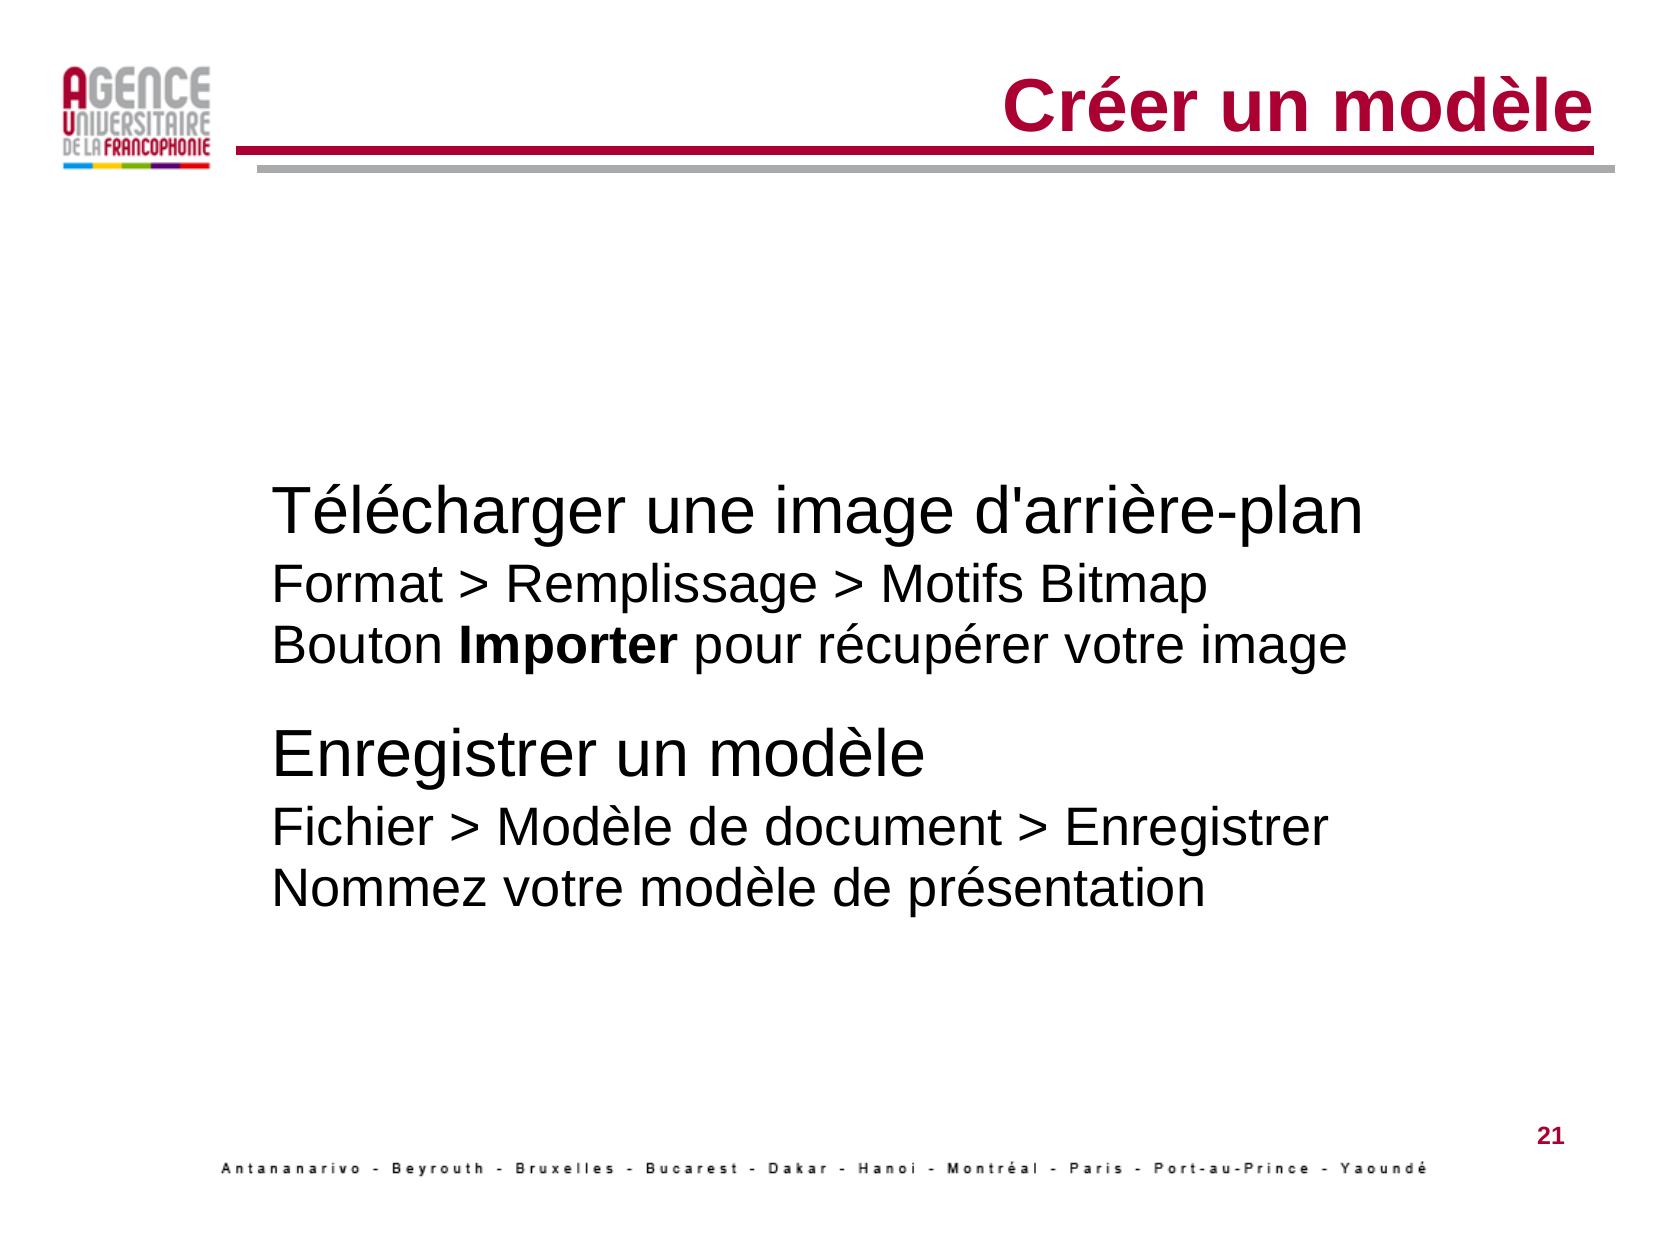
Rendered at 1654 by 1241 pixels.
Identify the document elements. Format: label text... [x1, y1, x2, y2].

title Créer un modèle [236, 63, 1595, 148]
picture [29, 29, 1625, 1241]
subtitle Télécharger une image d'arrière-plan Format > Remplissage > Motifs Bitmap Bouton Importer pour récupérer votre image Enregistrer un modèle Fichier > Modèle de document > Enregistrer Nommez votre modèle de présentation [236, 248, 1595, 1142]
